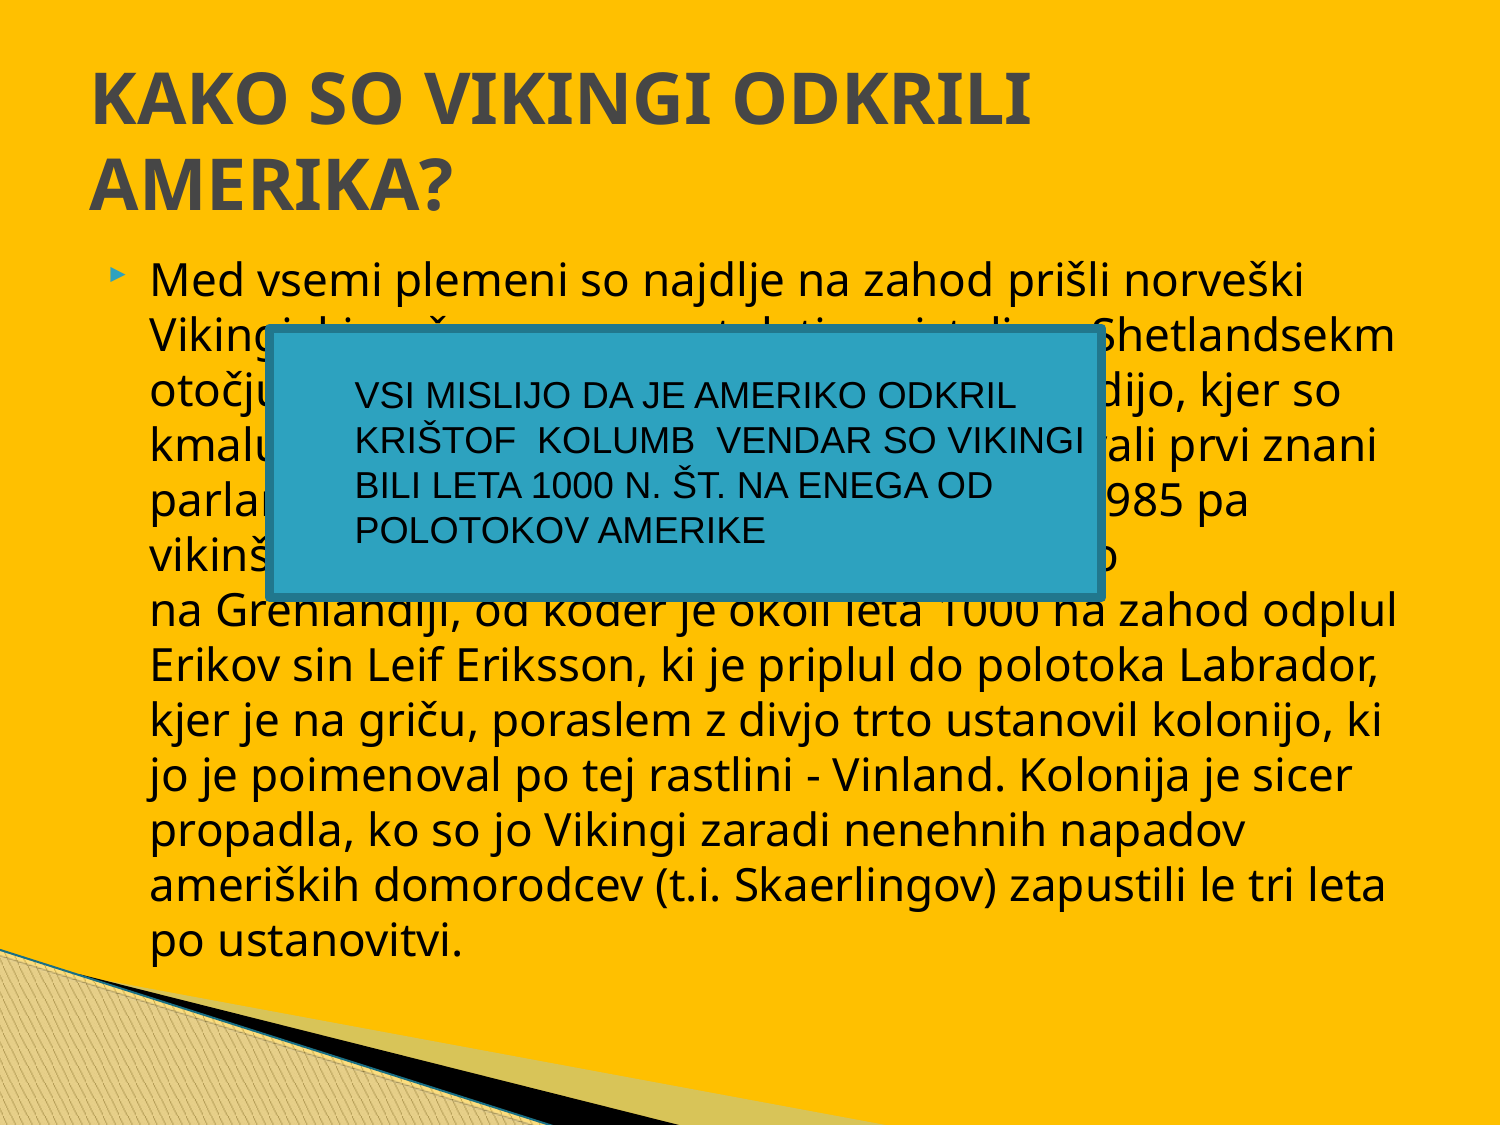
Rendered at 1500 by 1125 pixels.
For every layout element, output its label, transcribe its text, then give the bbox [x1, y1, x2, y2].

text_box [269, 328, 1102, 598]
list Med vsemi plemeni so najdlje na zahod prišli norveški Vikingi, ki so že v osmem stoletju pristali na Shetlandsekm otočju, okoli leta 870 pa so poselili tudi Islandijo, kjer so kmalu oblikovali neodvisno državo in oblikovali prvi znani parlament na zahodu, imenovan Alting. Leta 985 pa vikinški poglavar Erik Rdeči ustanovi kolonijo na Grenlandiji, od koder je okoli leta 1000 na zahod odplul Erikov sin Leif Eriksson, ki je priplul do polotoka Labrador, kjer je na griču, poraslem z divjo trto ustanovil kolonijo, ki jo je poimenoval po tej rastlini - Vinland. Kolonija je sicer propadla, ko so jo Vikingi zaradi nenehnih napadov ameriških domorodcev (t.i. Skaerlingov) zapustili le tri leta po ustanovitvi. [75, 242, 1425, 986]
title KAKO SO VIKINGI ODKRILI AMERIKA? [75, 45, 1425, 233]
text_box VSI MISLIJO DA JE AMERIKO ODKRIL KRIŠTOF KOLUMB VENDAR SO VIKINGI BILI LETA 1000 N. ŠT. NA ENEGA OD POLOTOKOV AMERIKE [339, 363, 1114, 559]
